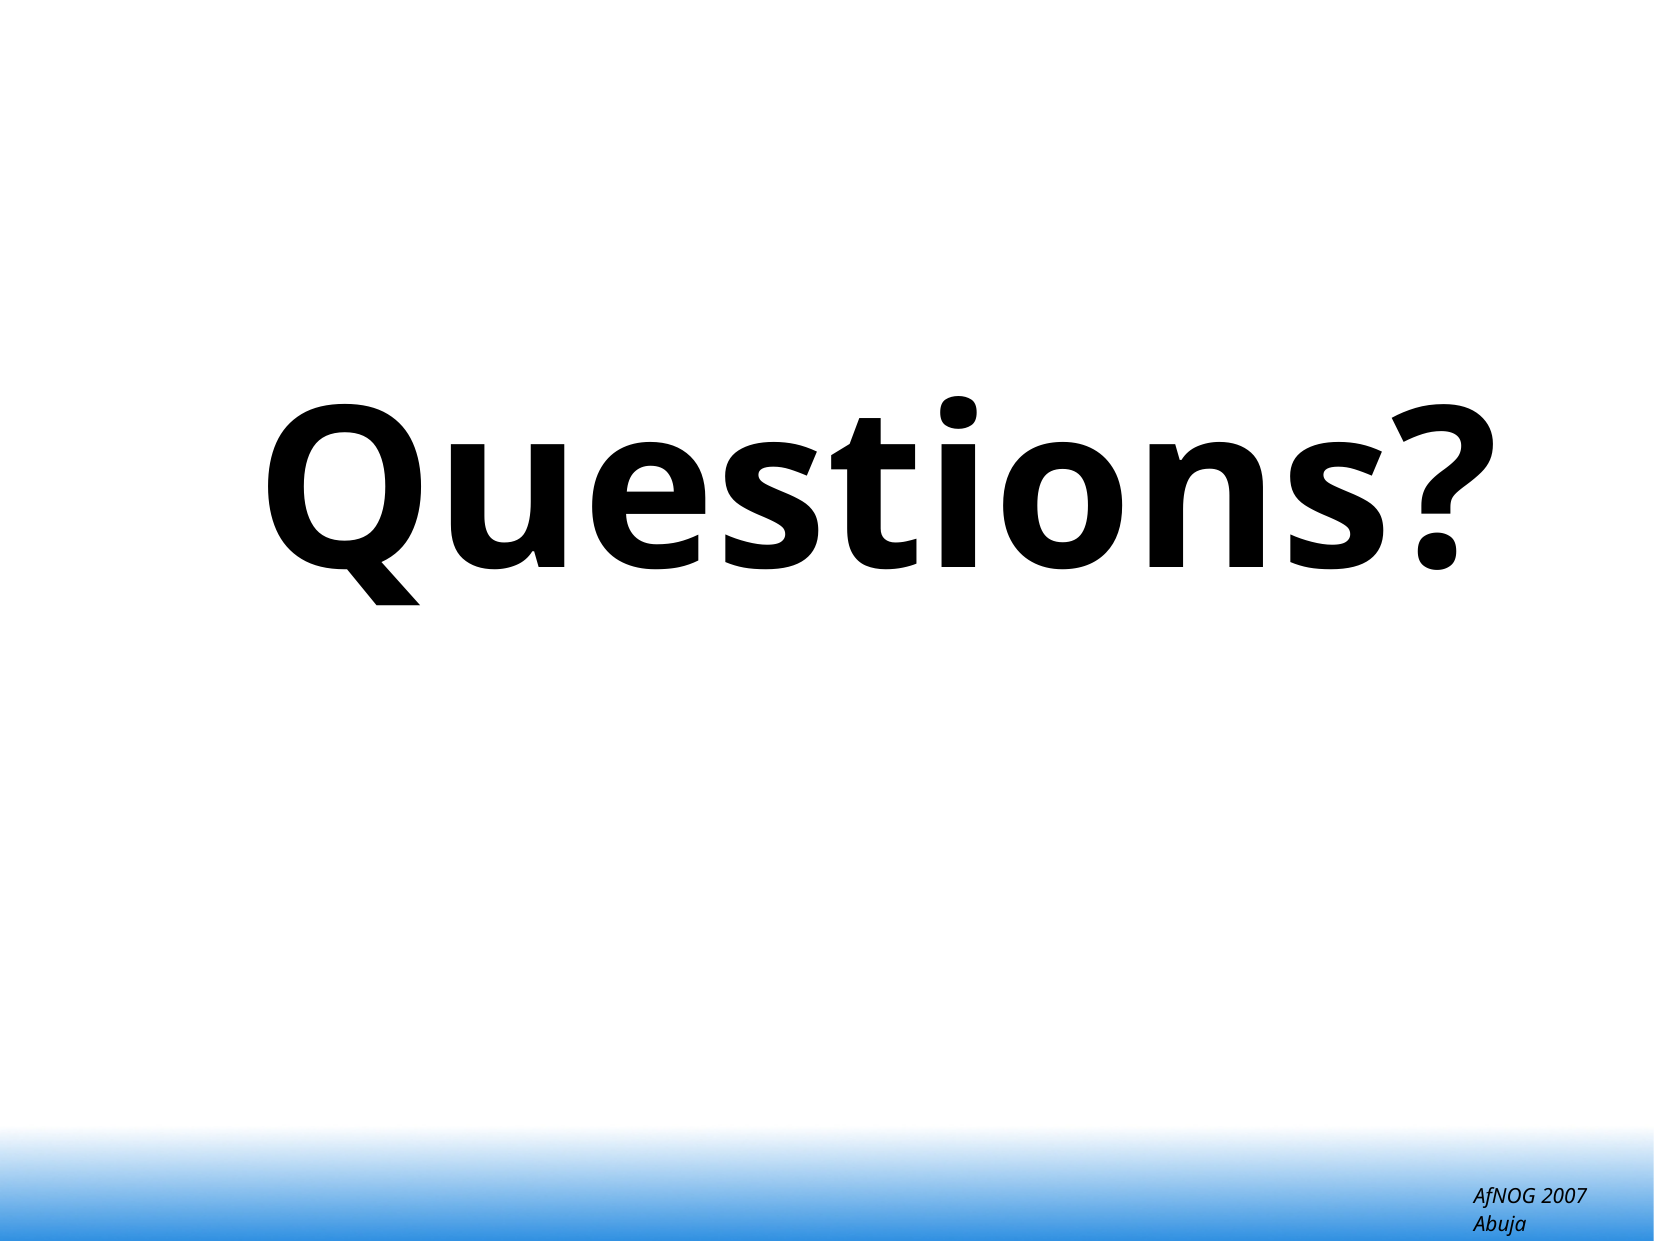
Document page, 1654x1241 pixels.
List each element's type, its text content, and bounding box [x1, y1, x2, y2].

text_box Questions? [255, 327, 1500, 634]
picture [0, 1124, 1654, 1241]
